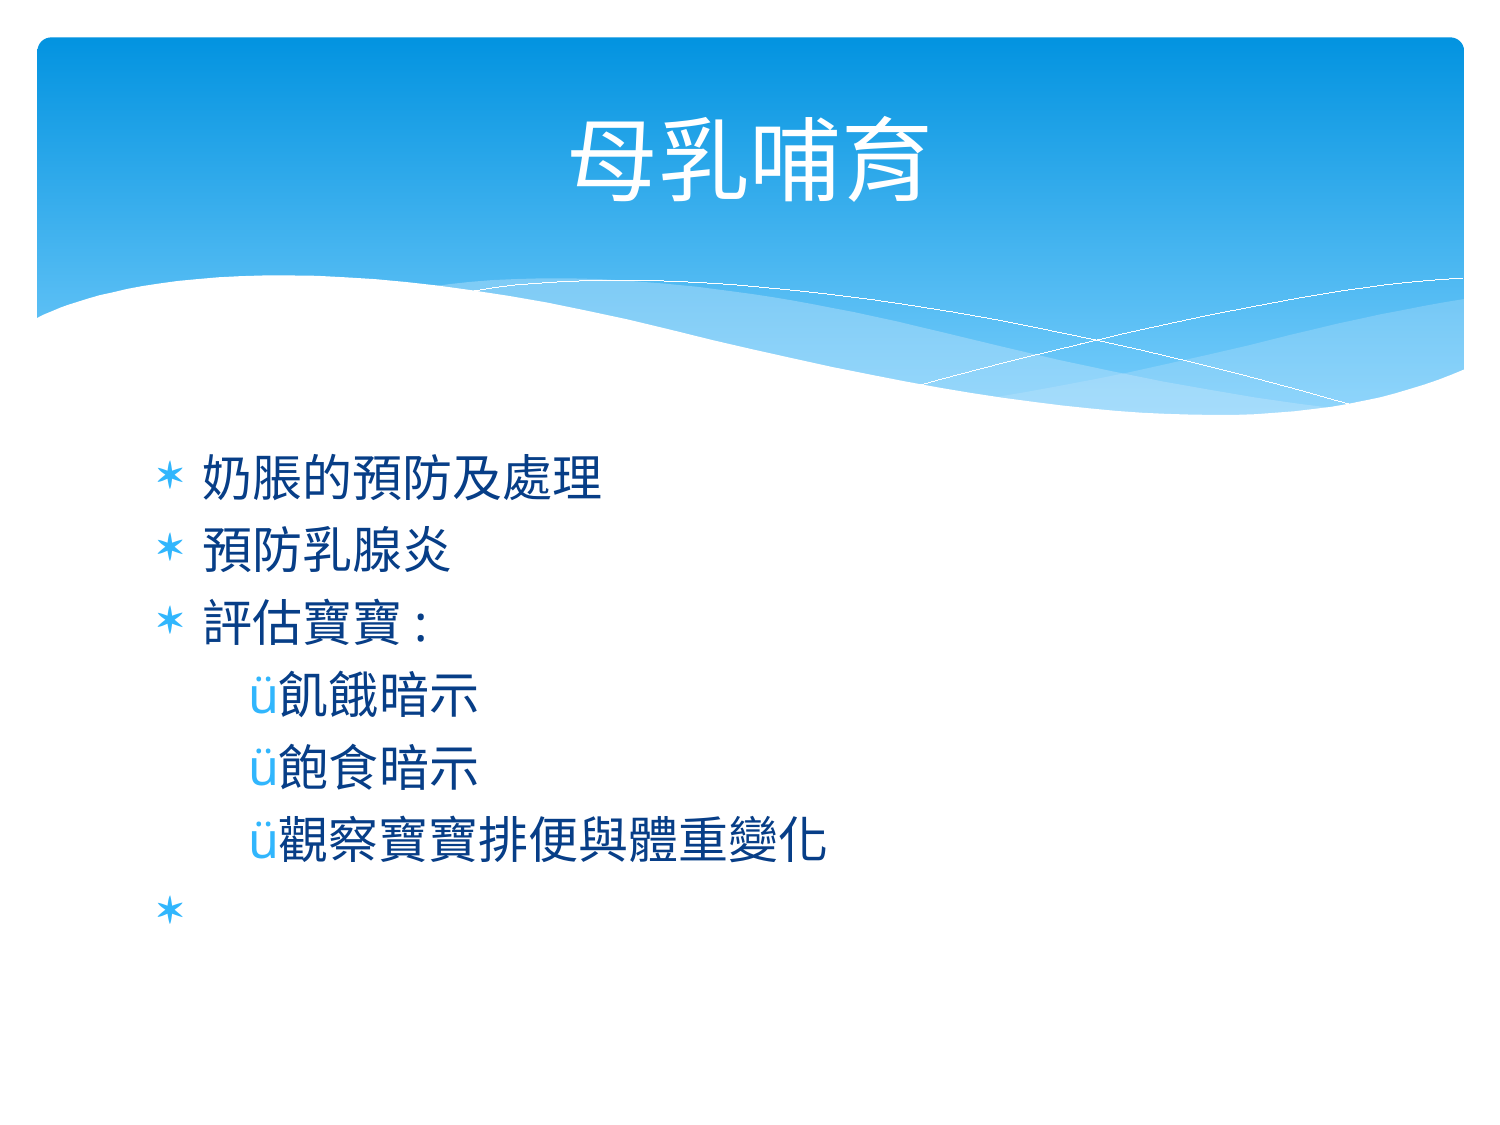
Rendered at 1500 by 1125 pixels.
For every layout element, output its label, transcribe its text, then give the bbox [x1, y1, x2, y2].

title 母乳哺育 [75, 55, 1426, 261]
list 奶脹的預防及處理 預防乳腺炎 評估寶寶: 飢餓暗示 飽食暗示 觀察寶寶排便與體重變化 [142, 438, 1359, 1005]
